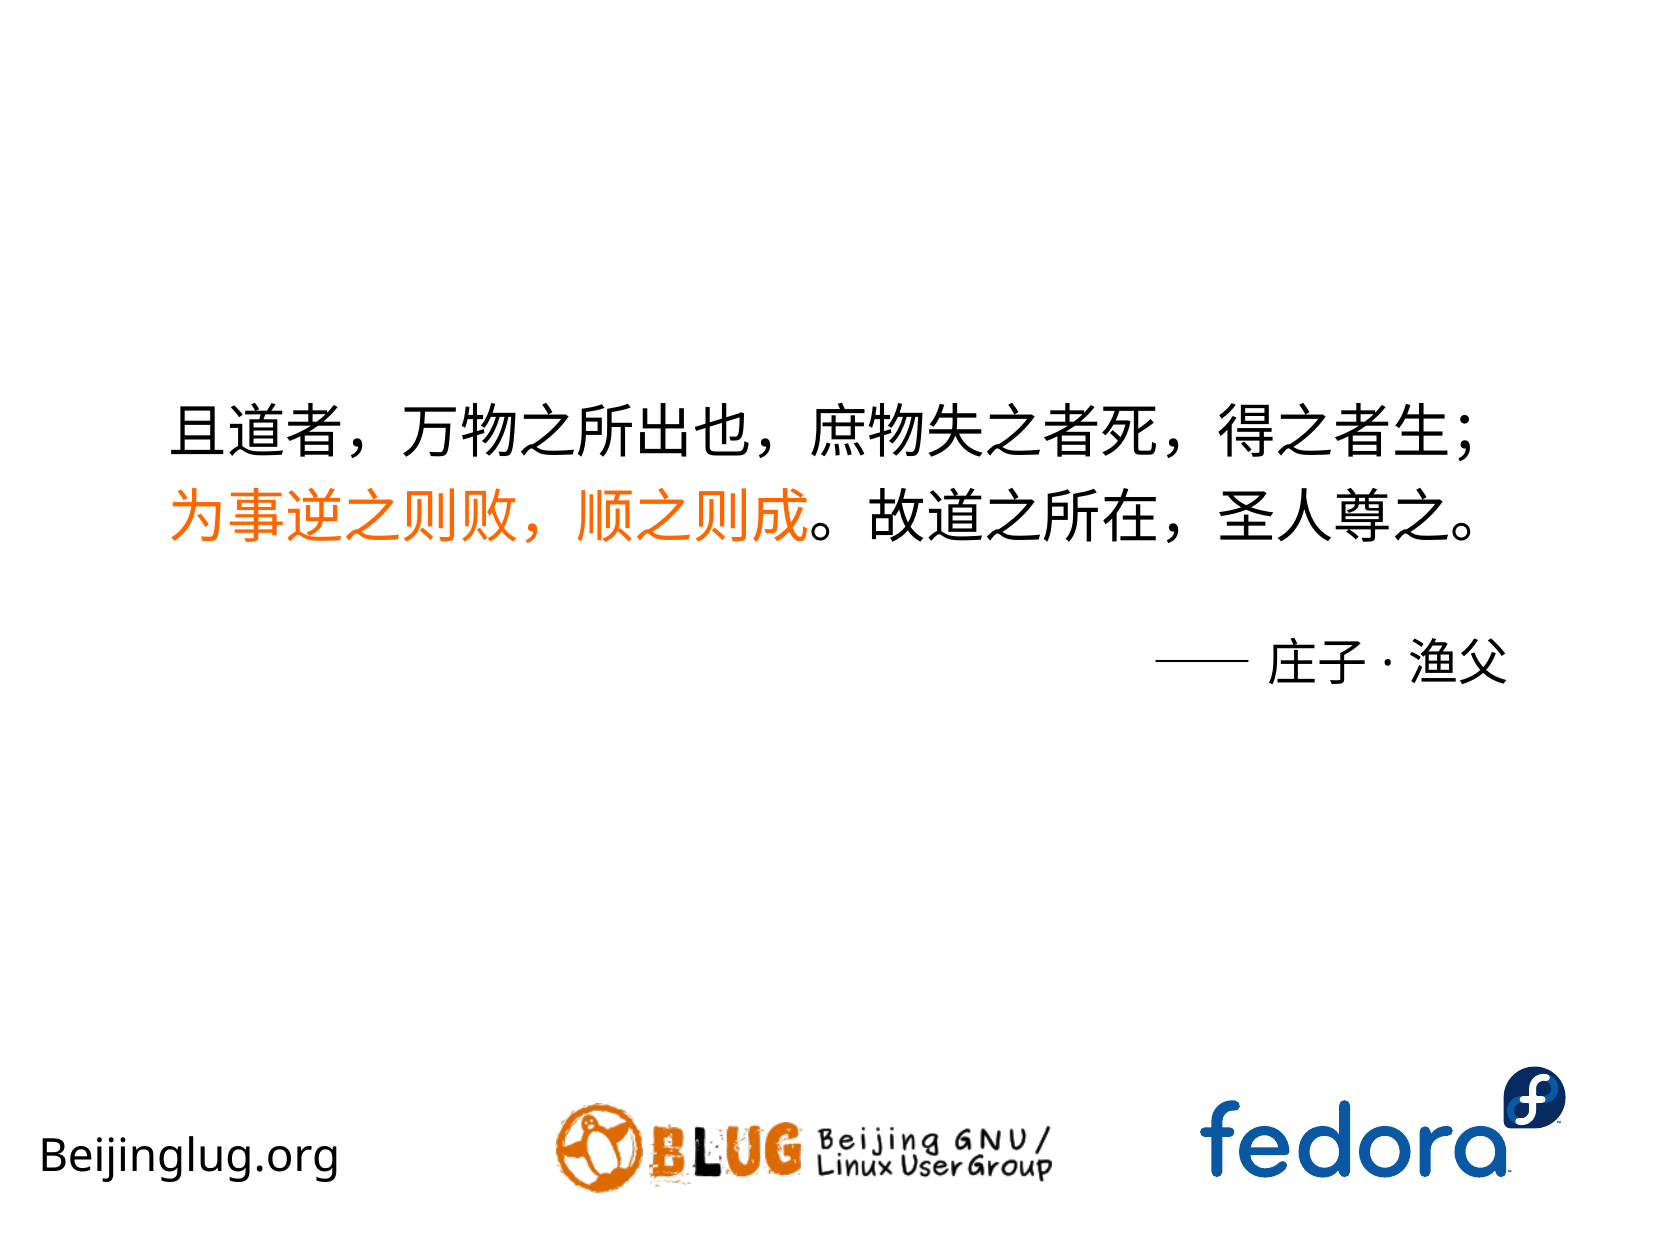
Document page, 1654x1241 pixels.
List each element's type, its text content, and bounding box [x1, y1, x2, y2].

picture [555, 1103, 1052, 1193]
text_box 且道者，万物之所出也，庶物失之者死，得之者生； 为事逆之则败，顺之则成。故道之所在，圣人尊之。 ——庄子·渔父 [154, 377, 1524, 677]
